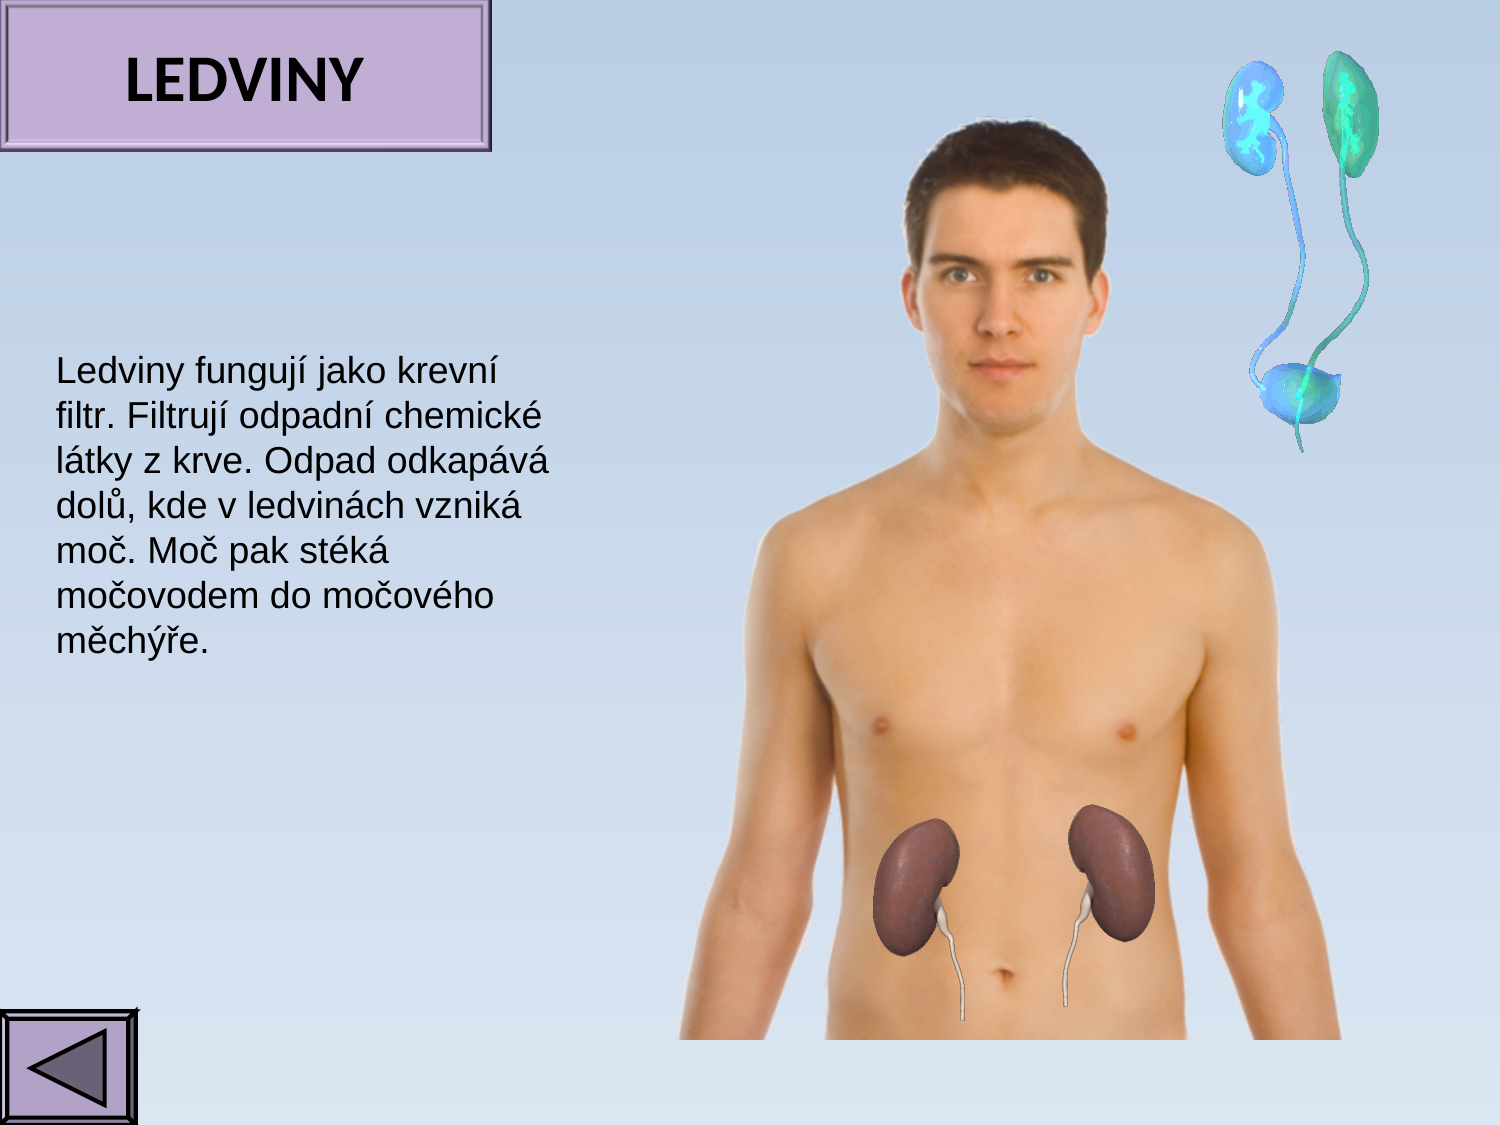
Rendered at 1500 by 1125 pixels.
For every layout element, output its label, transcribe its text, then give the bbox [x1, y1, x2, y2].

text_box [1, 1011, 136, 1125]
text_box LEDVINY [0, 0, 491, 149]
picture [549, 30, 1472, 1040]
picture [0, 0, 494, 154]
text_box Ledviny fungují jako krevní filtr. Filtrují odpadní chemické látky z krve. Odpad odkapává dolů, kde v ledvinách vzniká moč. Moč pak stéká močovodem do močového měchýře. [41, 337, 585, 669]
